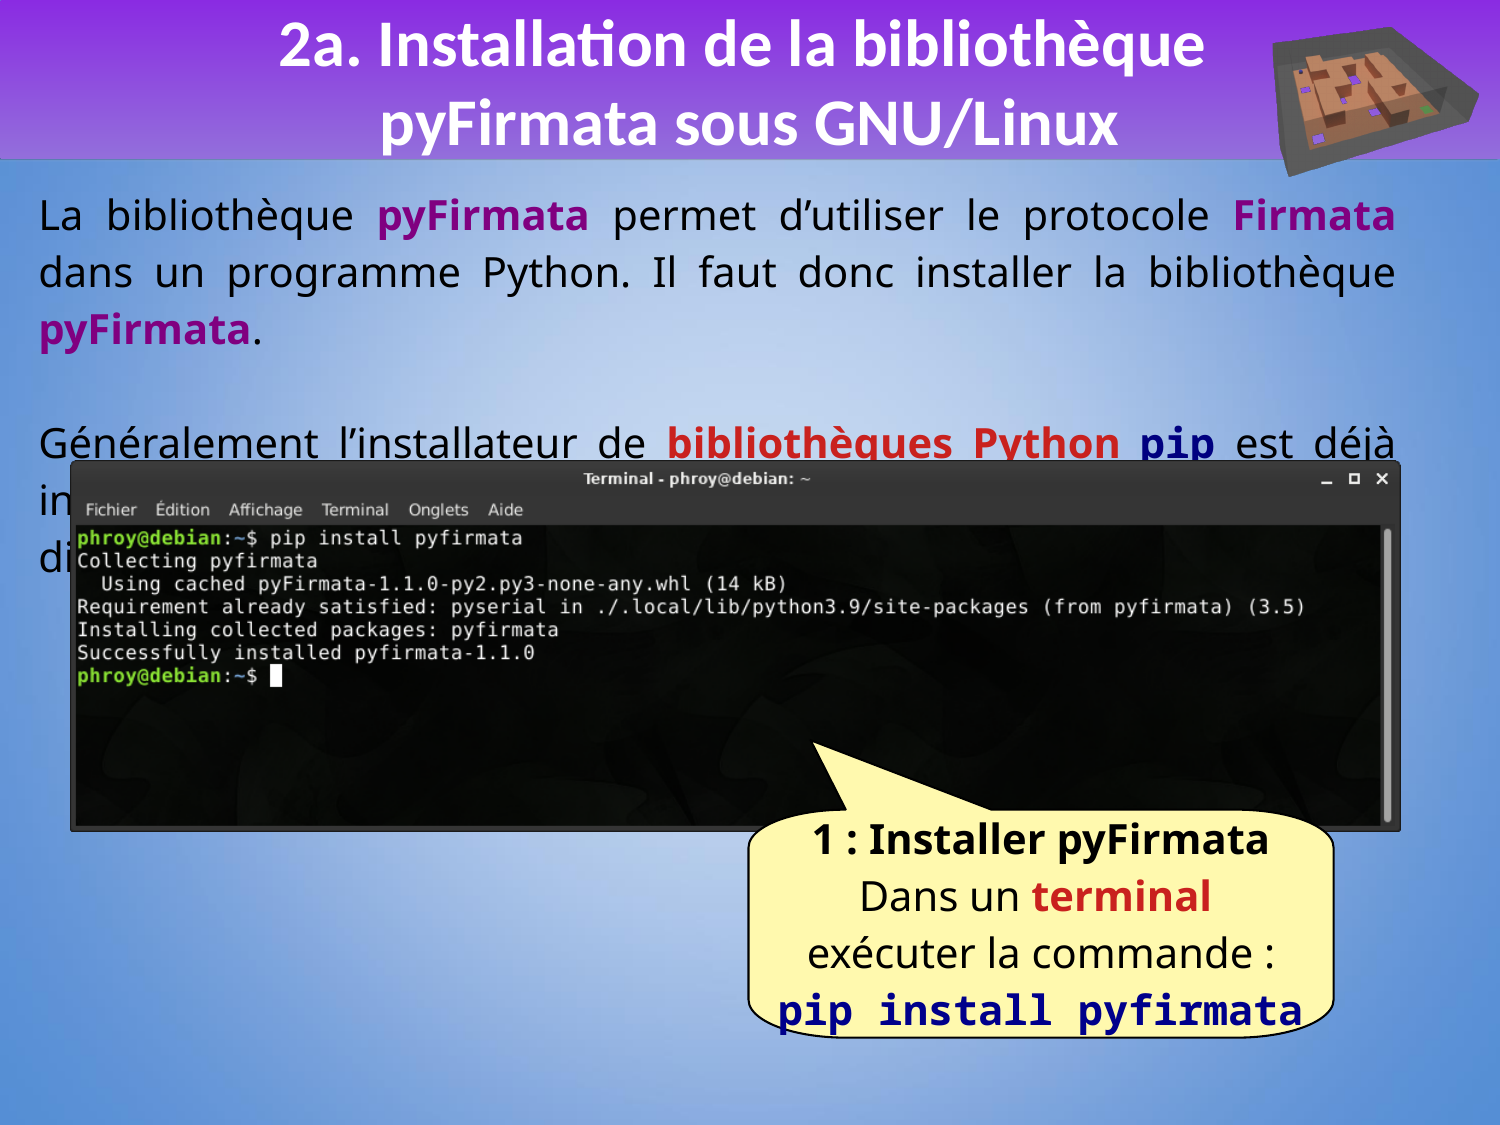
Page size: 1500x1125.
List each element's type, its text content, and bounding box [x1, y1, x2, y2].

text_box La bibliothèque pyFirmata permet d’utiliser le protocole Firmata dans un programme Python. Il faut donc installer la bibliothèque pyFirmata. Généralement l’installateur de bibliothèques Python pip est déjà installé, sinon il faut utiliser le gestionnaire de paquet de la distribution pour l’installer. [23, 178, 1412, 445]
picture [0, 27, 1500, 1125]
text_box 1 : Installer pyFirmata Dans un terminal exécuter la commande : pip install pyfirmata [748, 740, 1334, 1038]
text_box 2a. Installation de la bibliothèque pyFirmata sous GNU/Linux [0, 0, 1500, 159]
